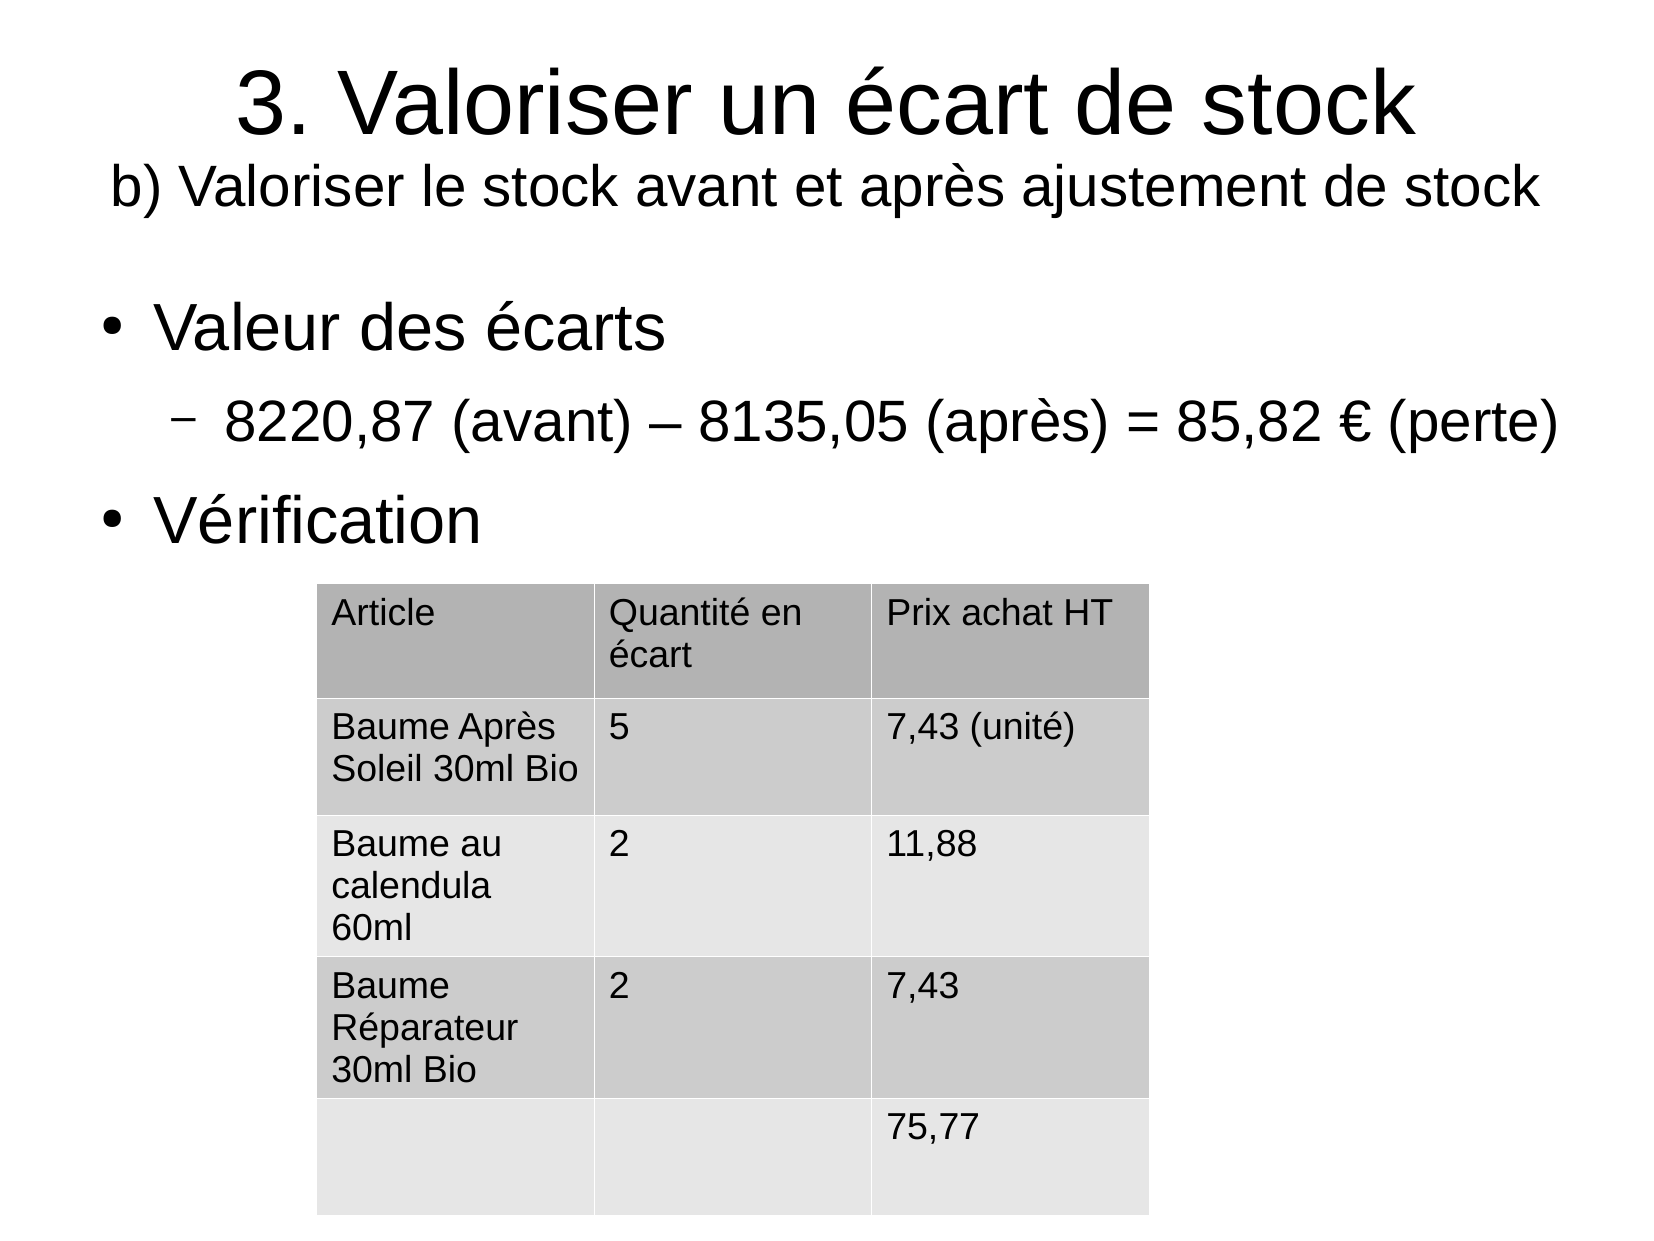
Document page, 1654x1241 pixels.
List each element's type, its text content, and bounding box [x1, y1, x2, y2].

table_cell 11,88 [872, 816, 1149, 956]
table_cell Baume Réparateur 30ml Bio [317, 957, 594, 1098]
table_cell 7,43 [872, 957, 1149, 1098]
table_cell 7,43 (unité) [872, 699, 1149, 815]
table_cell 2 [595, 957, 871, 1098]
table_header Prix achat HT [872, 584, 1149, 698]
table_cell Baume Après Soleil 30ml Bio [317, 699, 594, 815]
table_header Article [317, 584, 594, 698]
list Valeur des écarts 8220,87 (avant) – 8135,05 (après) = 85,82 € (perte) Vérification [82, 290, 1571, 1205]
table_cell [317, 1099, 594, 1215]
title 3. Valoriser un écart de stock b) Valoriser le stock avant et après ajustement de stock [82, 31, 1571, 239]
table_cell 75,77 [872, 1099, 1149, 1215]
table_cell Baume au calendula 60ml [317, 816, 594, 956]
table_cell 2 [595, 816, 871, 956]
table_cell 5 [595, 699, 871, 815]
table_cell [595, 1099, 871, 1215]
table_header Quantité en écart [595, 584, 871, 698]
